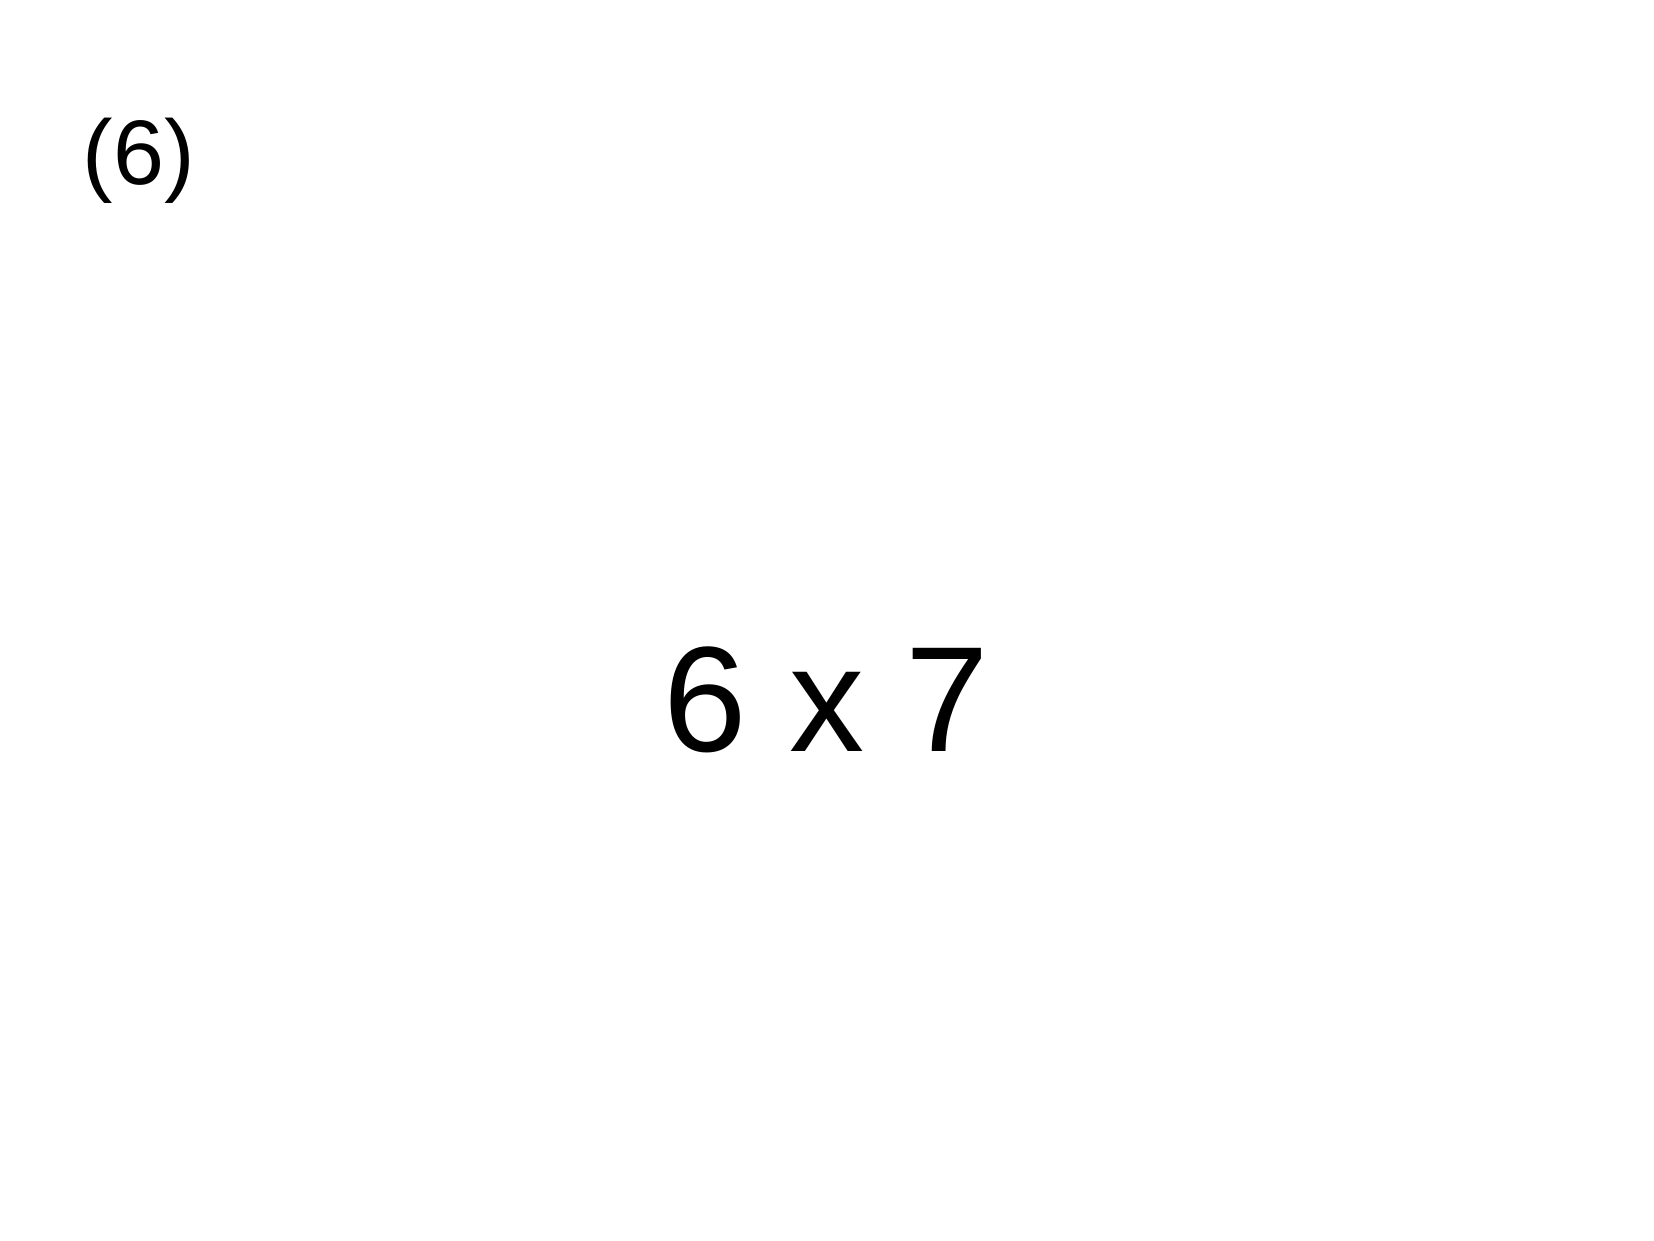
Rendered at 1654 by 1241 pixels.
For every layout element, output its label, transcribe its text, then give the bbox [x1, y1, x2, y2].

title (6) [82, 49, 1571, 257]
subtitle 6 x 7 [82, 297, 1571, 1102]
